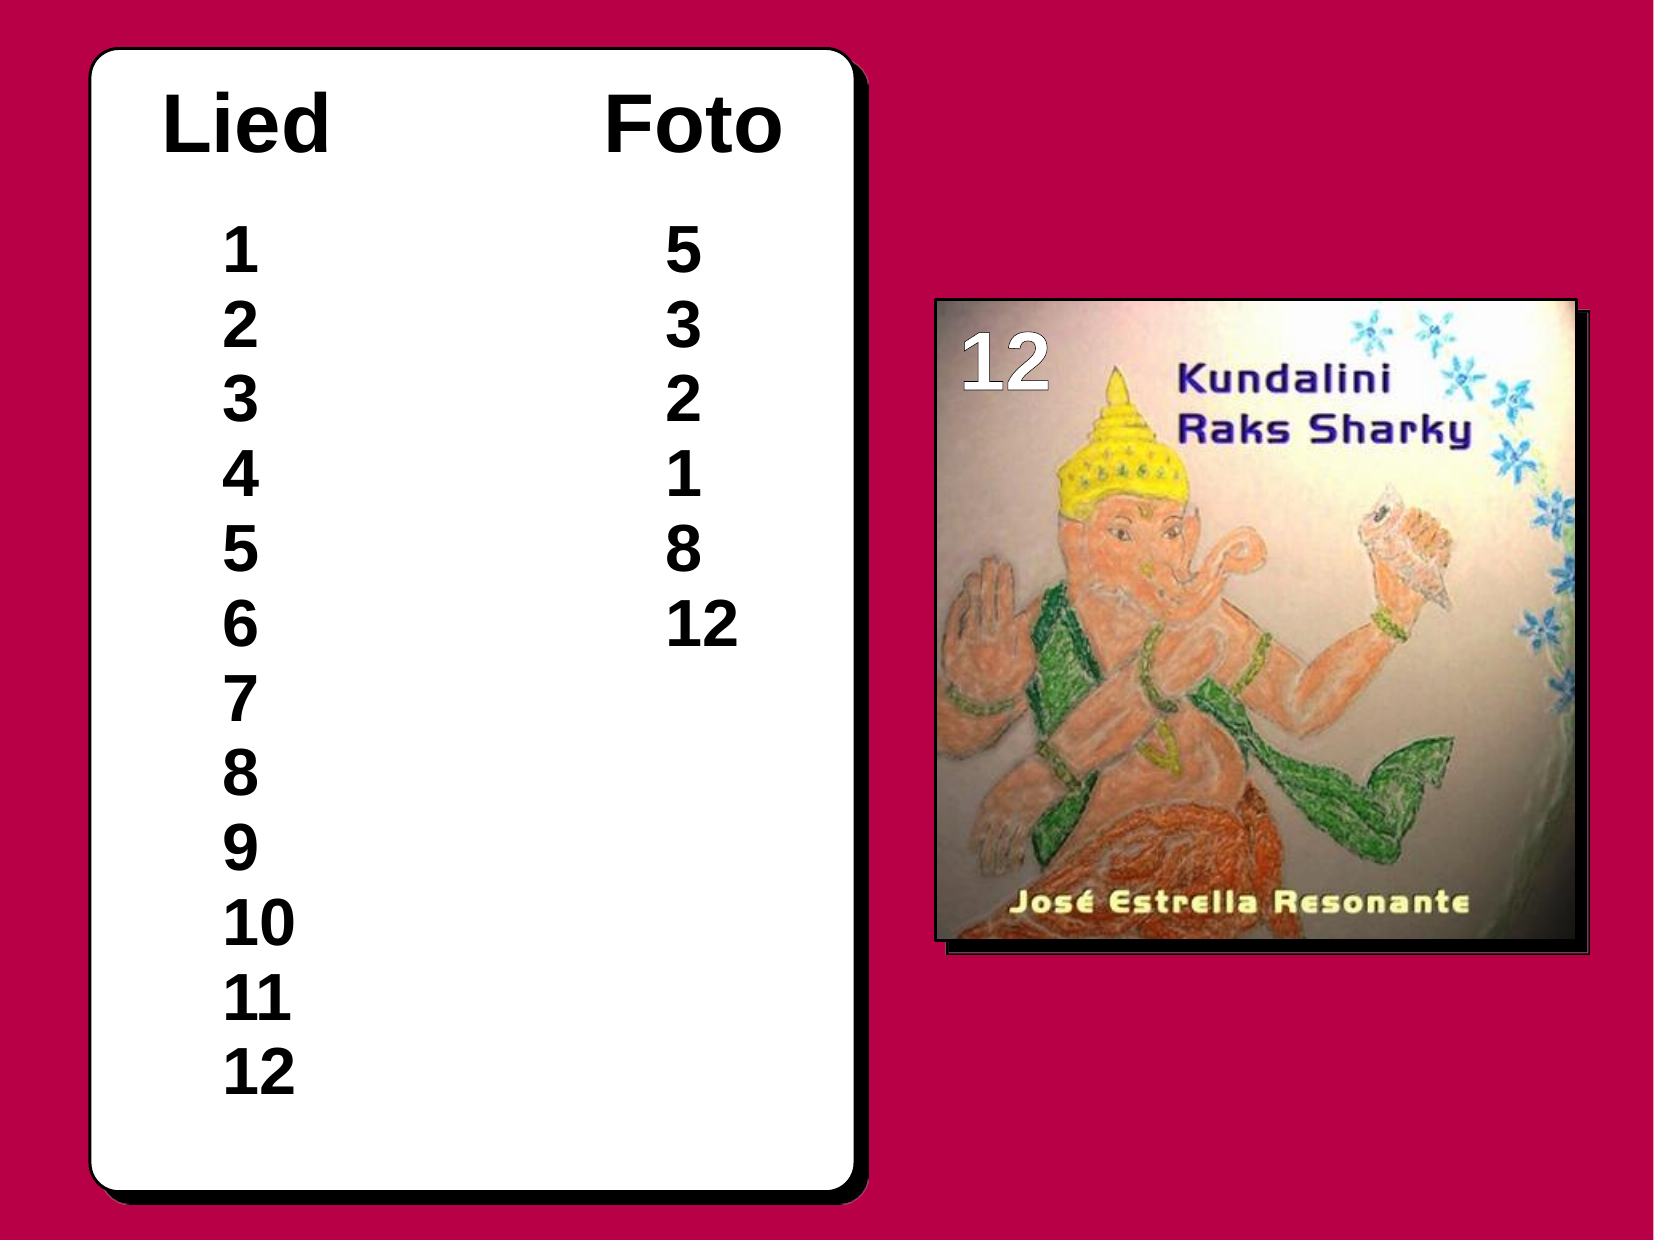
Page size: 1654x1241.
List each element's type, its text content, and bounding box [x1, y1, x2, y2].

text_box Lied Foto [134, 69, 810, 182]
text_box 12 [944, 307, 1086, 420]
text_box 1 5 2 3 3 2 4 1 5 8 6 12 7 8 9 10 11 12 [207, 204, 796, 1153]
text_box [89, 48, 856, 1192]
picture [936, 300, 1576, 940]
